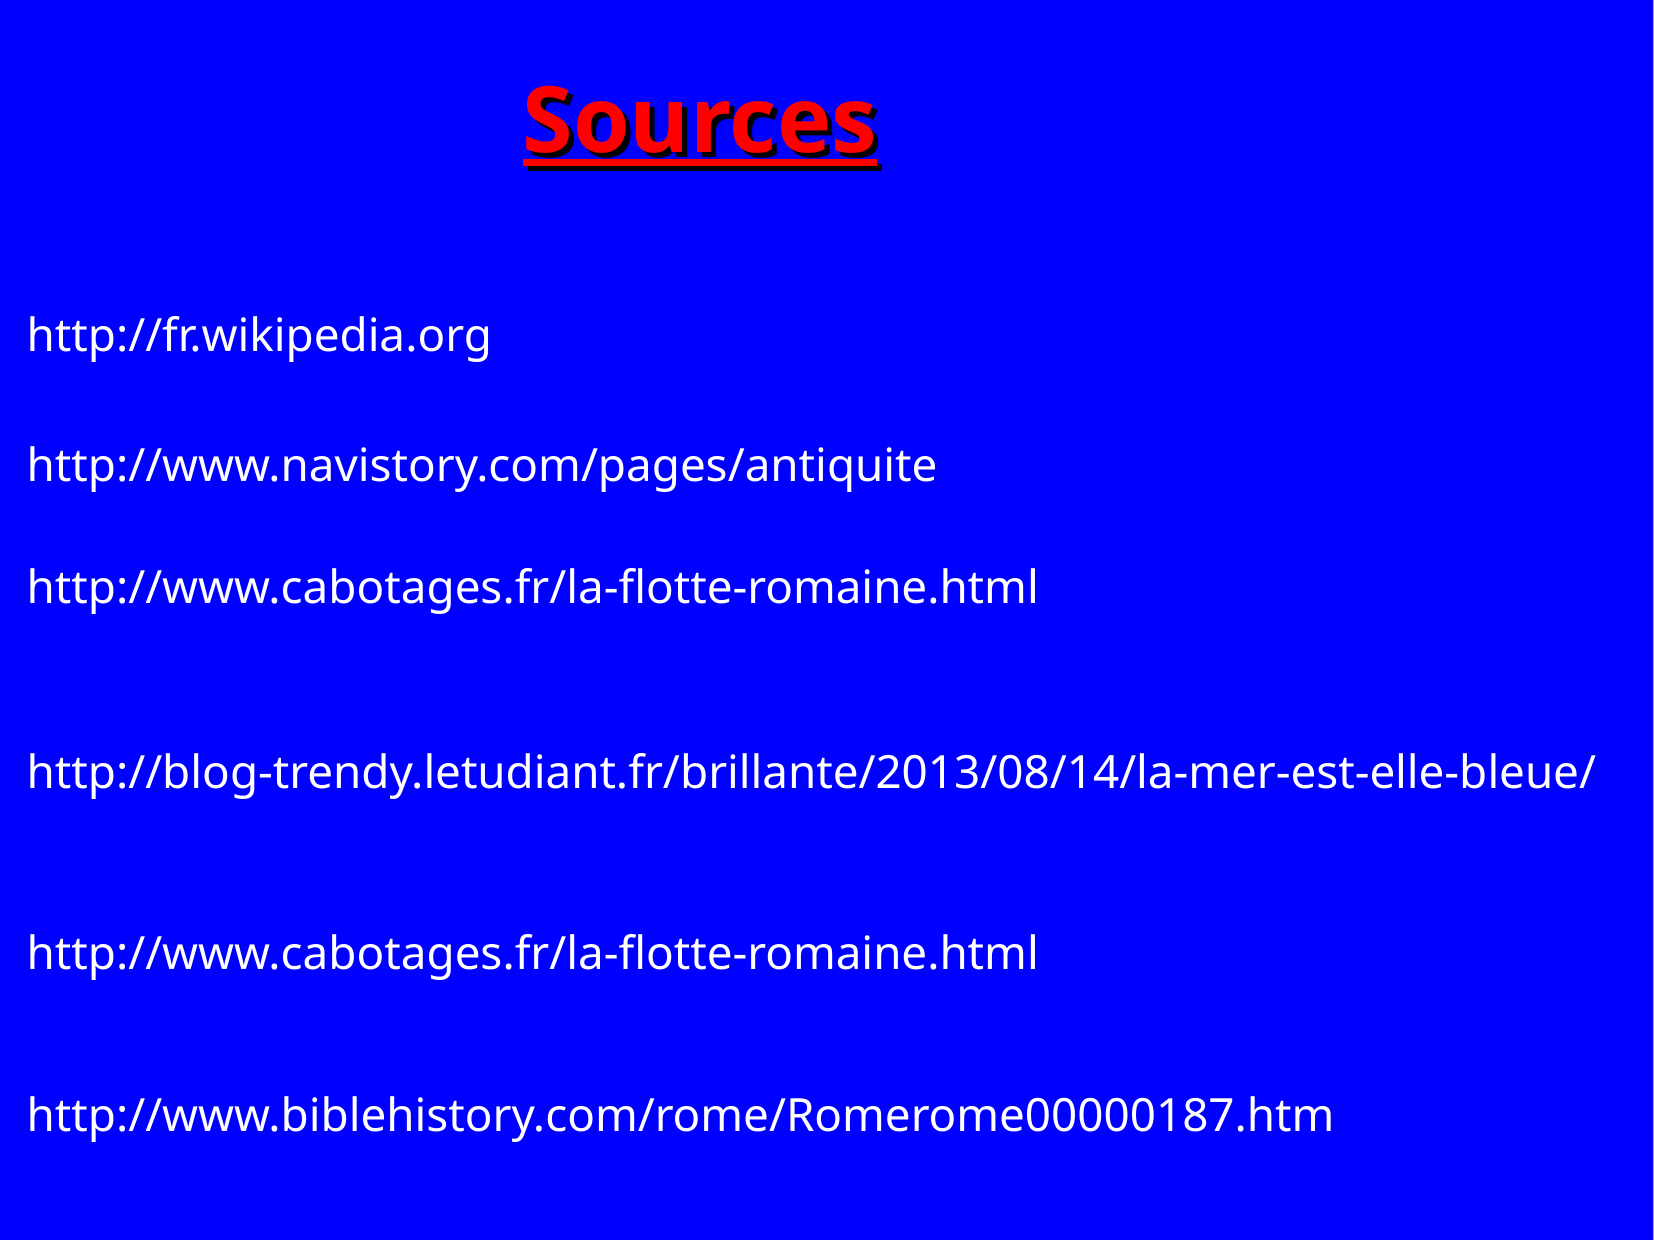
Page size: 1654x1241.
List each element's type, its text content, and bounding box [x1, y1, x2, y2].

text_box Sources [507, 47, 1654, 190]
text_box http://www.cabotages.fr/la-flotte-romaine.html [11, 913, 1642, 993]
text_box http://fr.wikipedia.org [11, 295, 1642, 374]
text_box http://www.navistory.com/pages/antiquite [11, 425, 1642, 504]
text_box http://www.biblehistory.com/rome/Romerome00000187.htm [11, 1074, 1642, 1154]
text_box http://blog-trendy.letudiant.fr/brillante/2013/08/14/la-mer-est-elle-bleue/ [11, 731, 1642, 875]
text_box http://www.cabotages.fr/la-flotte-romaine.html [11, 547, 1642, 626]
